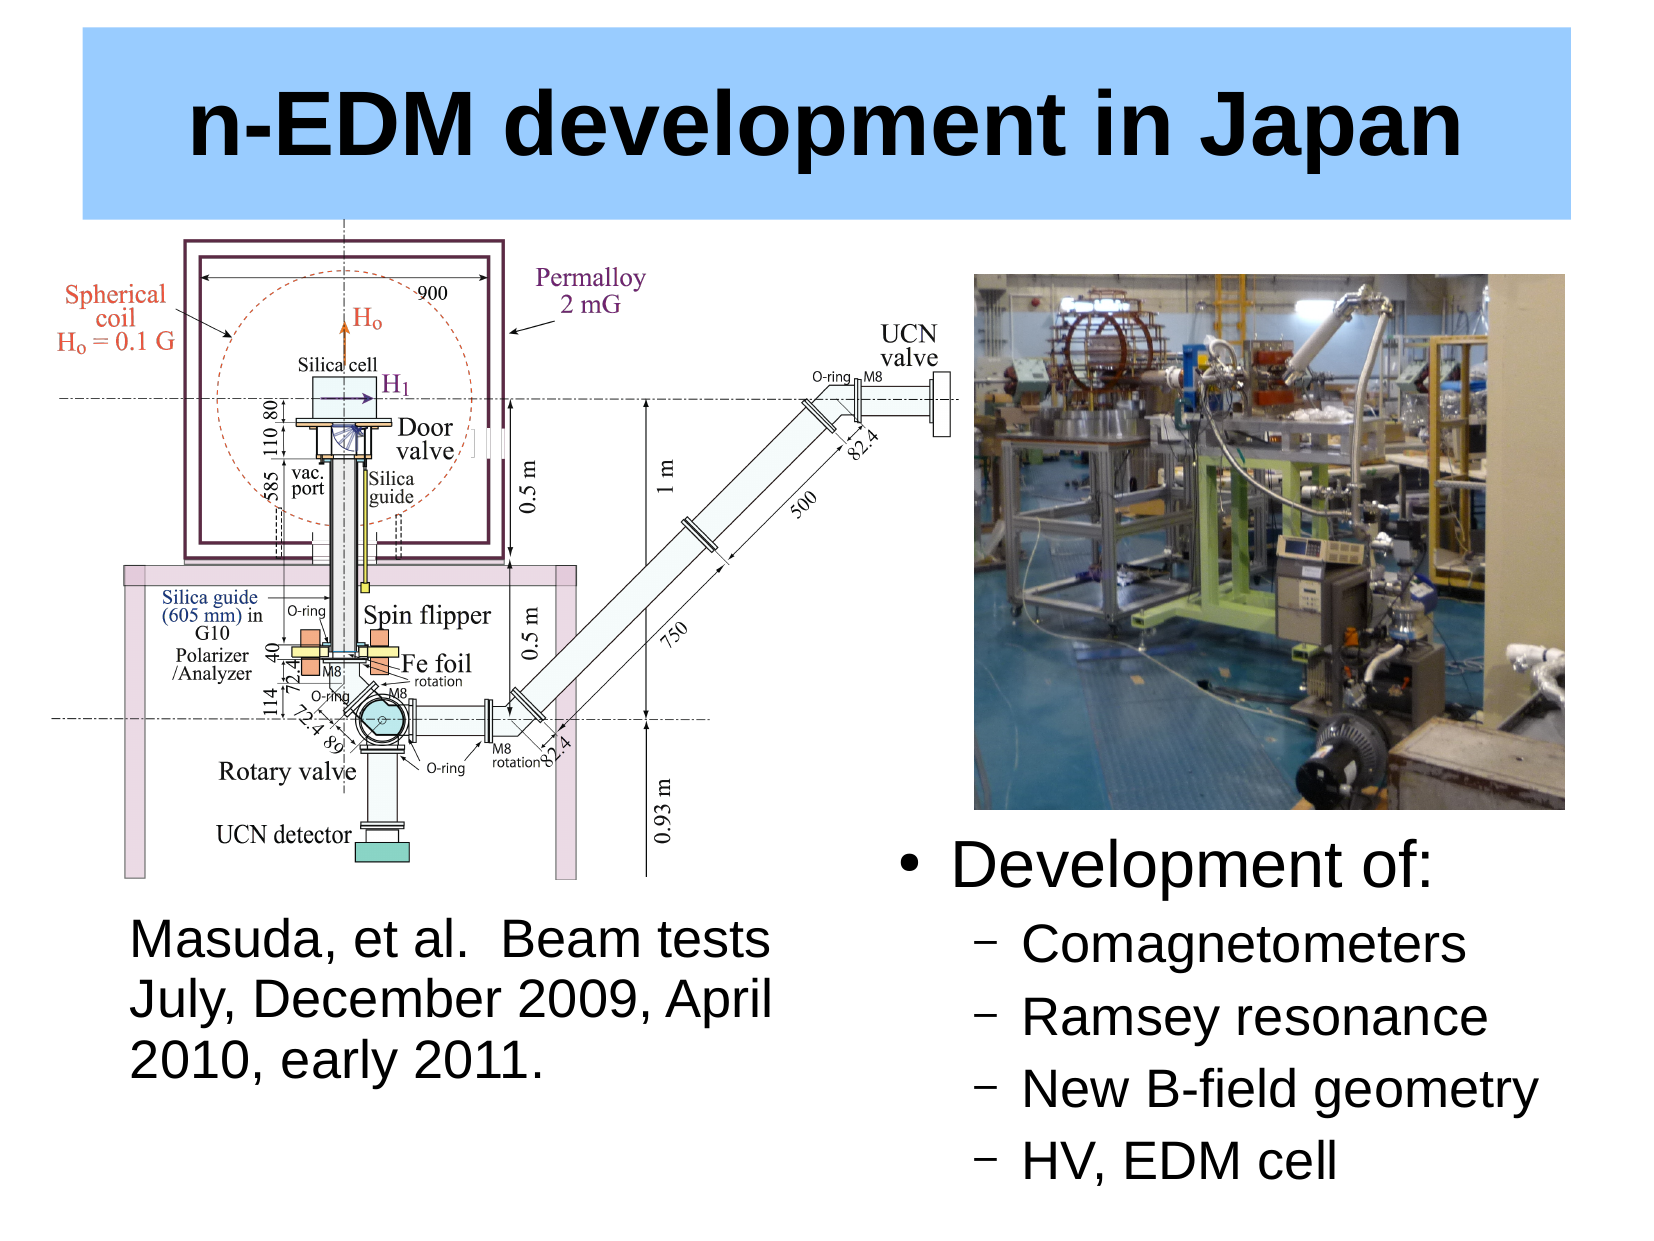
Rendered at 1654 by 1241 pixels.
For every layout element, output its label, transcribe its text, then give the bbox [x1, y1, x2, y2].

picture [35, 211, 1565, 880]
list Masuda, et al. Beam tests July, December 2009, April 2010, early 2011. [59, 908, 827, 1111]
title n-EDM development in Japan [82, 27, 1571, 220]
list Development of: Comagnetometers Ramsey resonance New B-field geometry HV, EDM cell [879, 827, 1595, 1227]
